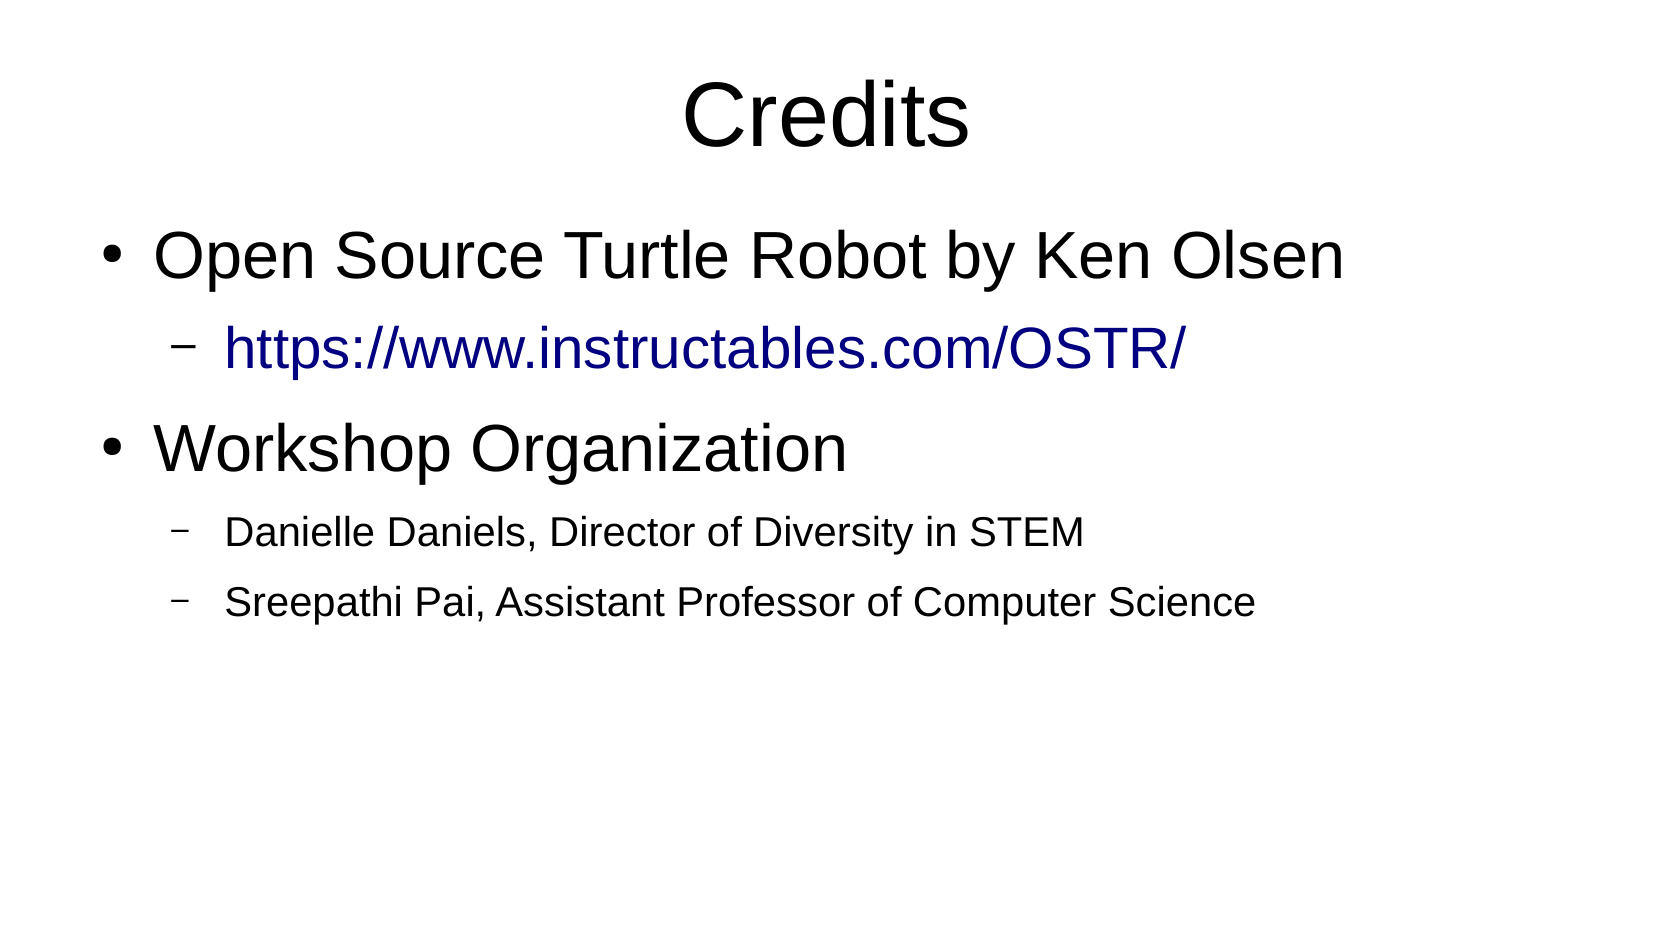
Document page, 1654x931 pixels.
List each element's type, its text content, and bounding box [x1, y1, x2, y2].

title Credits [82, 37, 1571, 193]
list Open Source Turtle Robot by Ken Olsen https://www.instructables.com/OSTR/ Workshop Organization Danielle Daniels, Director of Diversity in STEM Sreepathi Pai, Assistant Professor of Computer Science [82, 217, 1571, 758]
